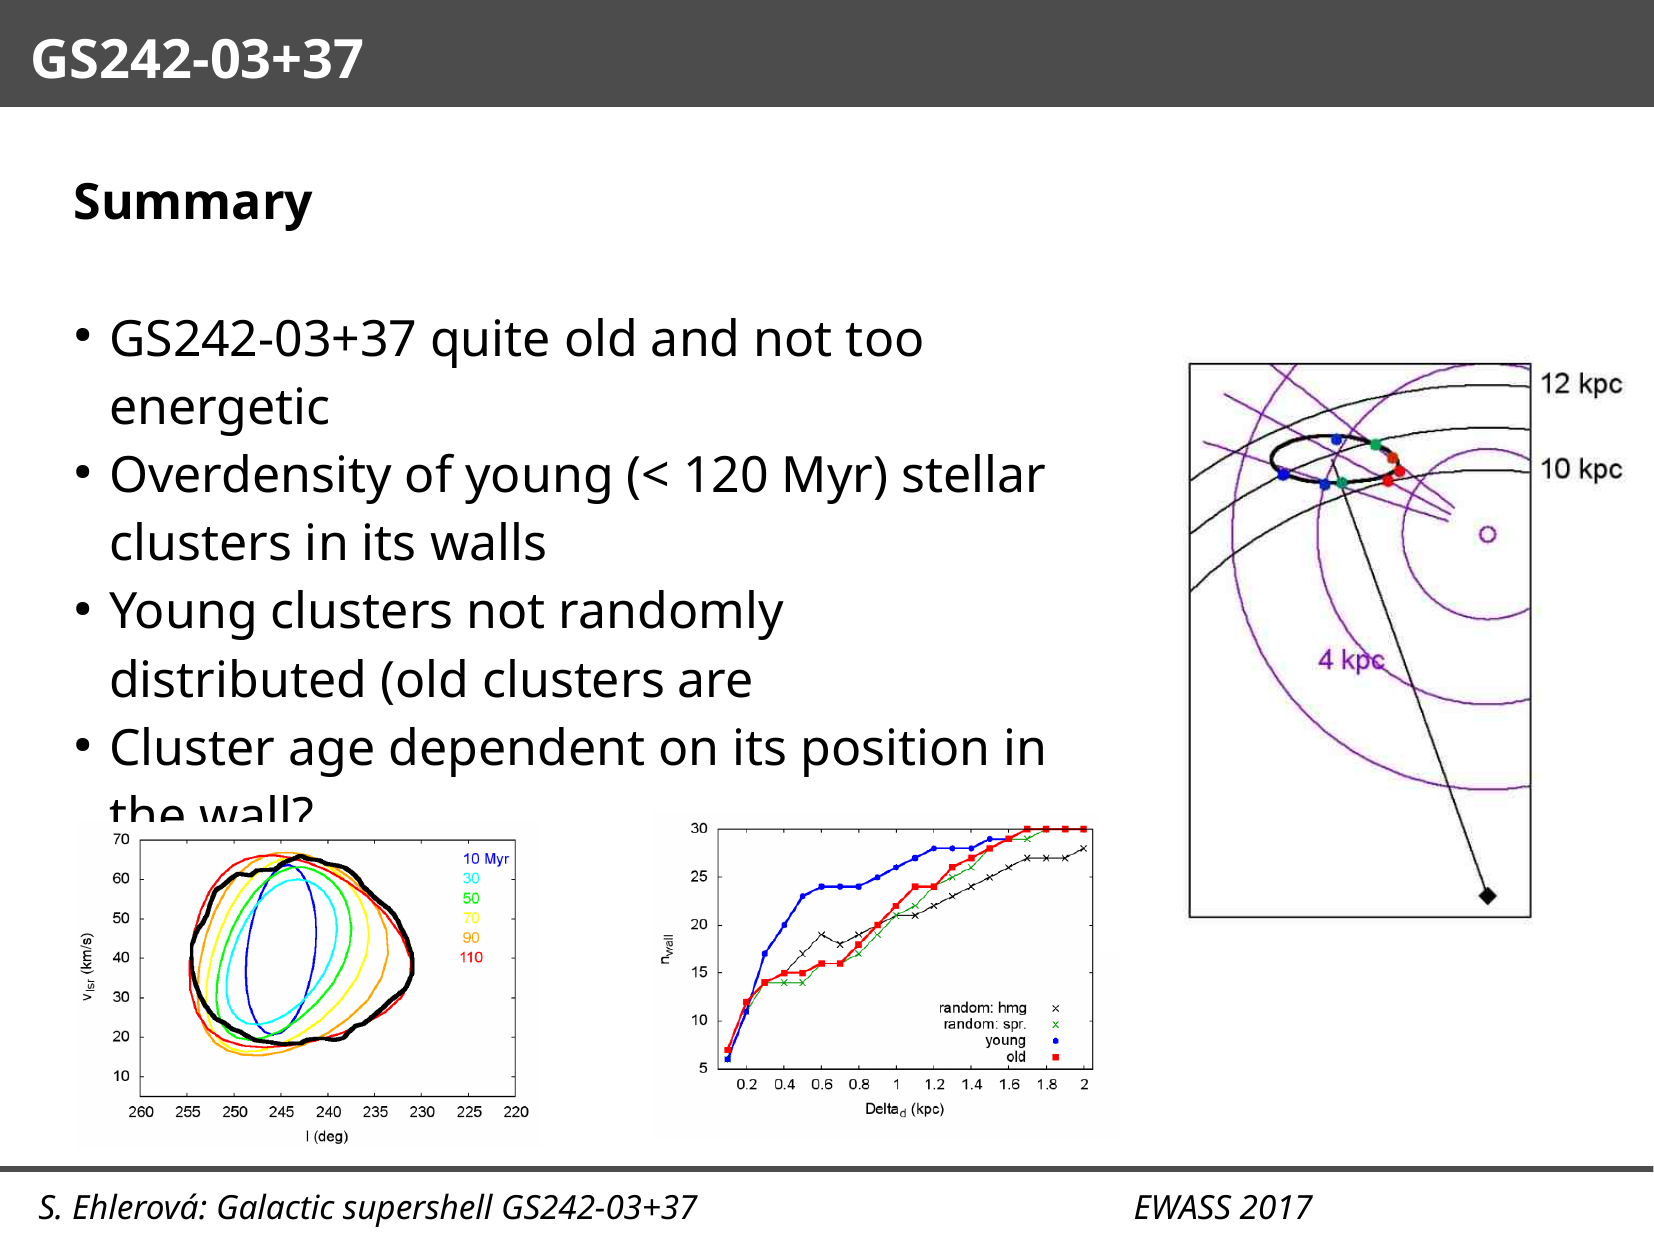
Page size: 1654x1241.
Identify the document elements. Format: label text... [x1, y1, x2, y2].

text_box Summary GS242-03+37 quite old and not too energetic Overdensity of young (< 120 Myr) stellar clusters in its walls Young clusters not randomly distributed (old clusters are Cluster age dependent on its position in the wall? [59, 158, 1063, 804]
picture [653, 330, 1632, 1138]
text_box GS242-03+37 [15, 13, 471, 95]
picture [75, 822, 542, 1149]
text_box S. Ehlerová: Galactic supershell GS242-03+37 EWASS 2017 [23, 1176, 1643, 1232]
text_box [0, 0, 1654, 107]
